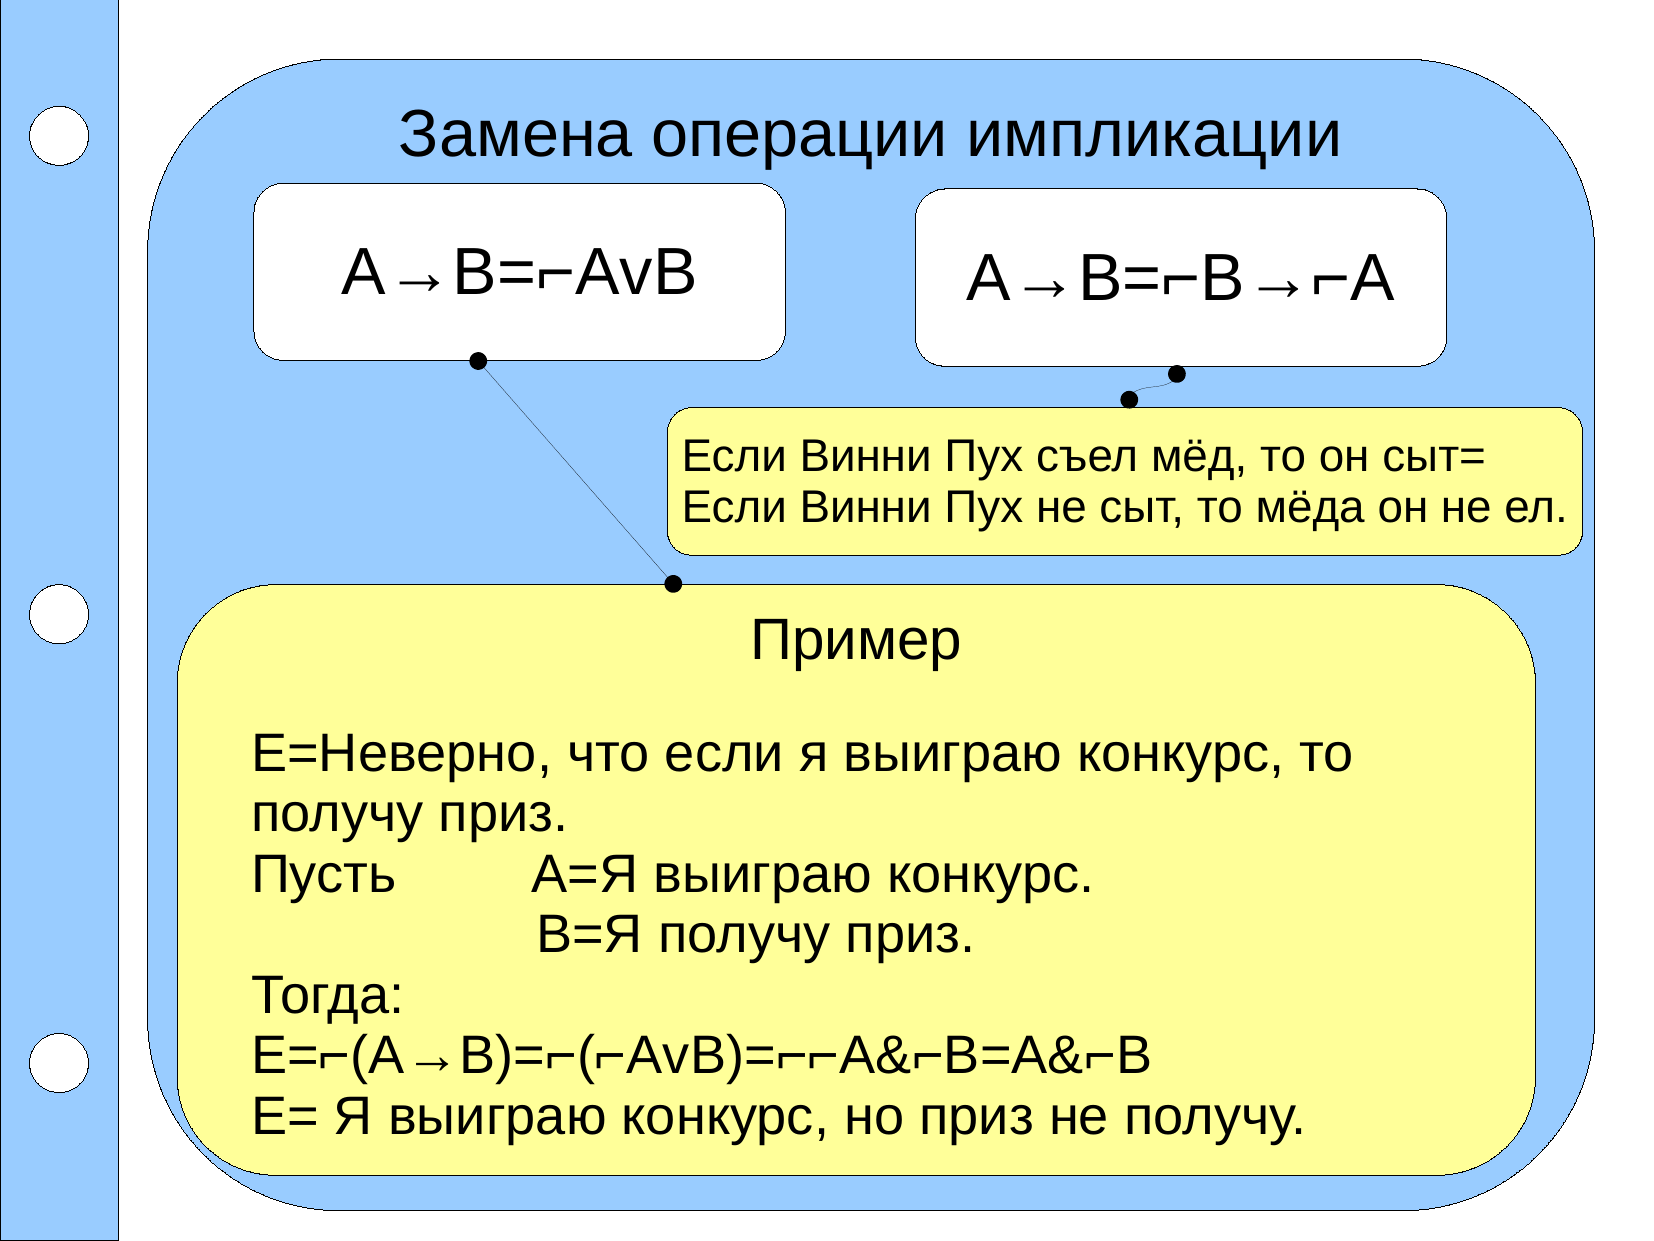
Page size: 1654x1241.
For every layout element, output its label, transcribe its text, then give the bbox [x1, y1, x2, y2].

text_box Е=Неверно, что если я выиграю конкурс, то получу приз. Пусть А=Я выиграю конкурс. В=Я получу приз. Тогда: Е=⌐(А→В)=⌐(⌐АvB)=⌐⌐A&⌐B=A&⌐B Е= Я выиграю конкурс, но приз не получу. [236, 714, 1447, 1214]
text_box Если Винни Пух съел мёд, то он сыт= Если Винни Пух не сыт, то мёда он не ел. [667, 407, 1583, 556]
text_box Замена операции импликации [265, 88, 1477, 179]
text_box [0, 0, 119, 1241]
text_box А→В=⌐АvB [253, 183, 786, 361]
text_box А→В=⌐B→⌐A [915, 188, 1447, 367]
text_box Пример [177, 584, 1536, 1175]
text_box [147, 59, 1595, 1206]
